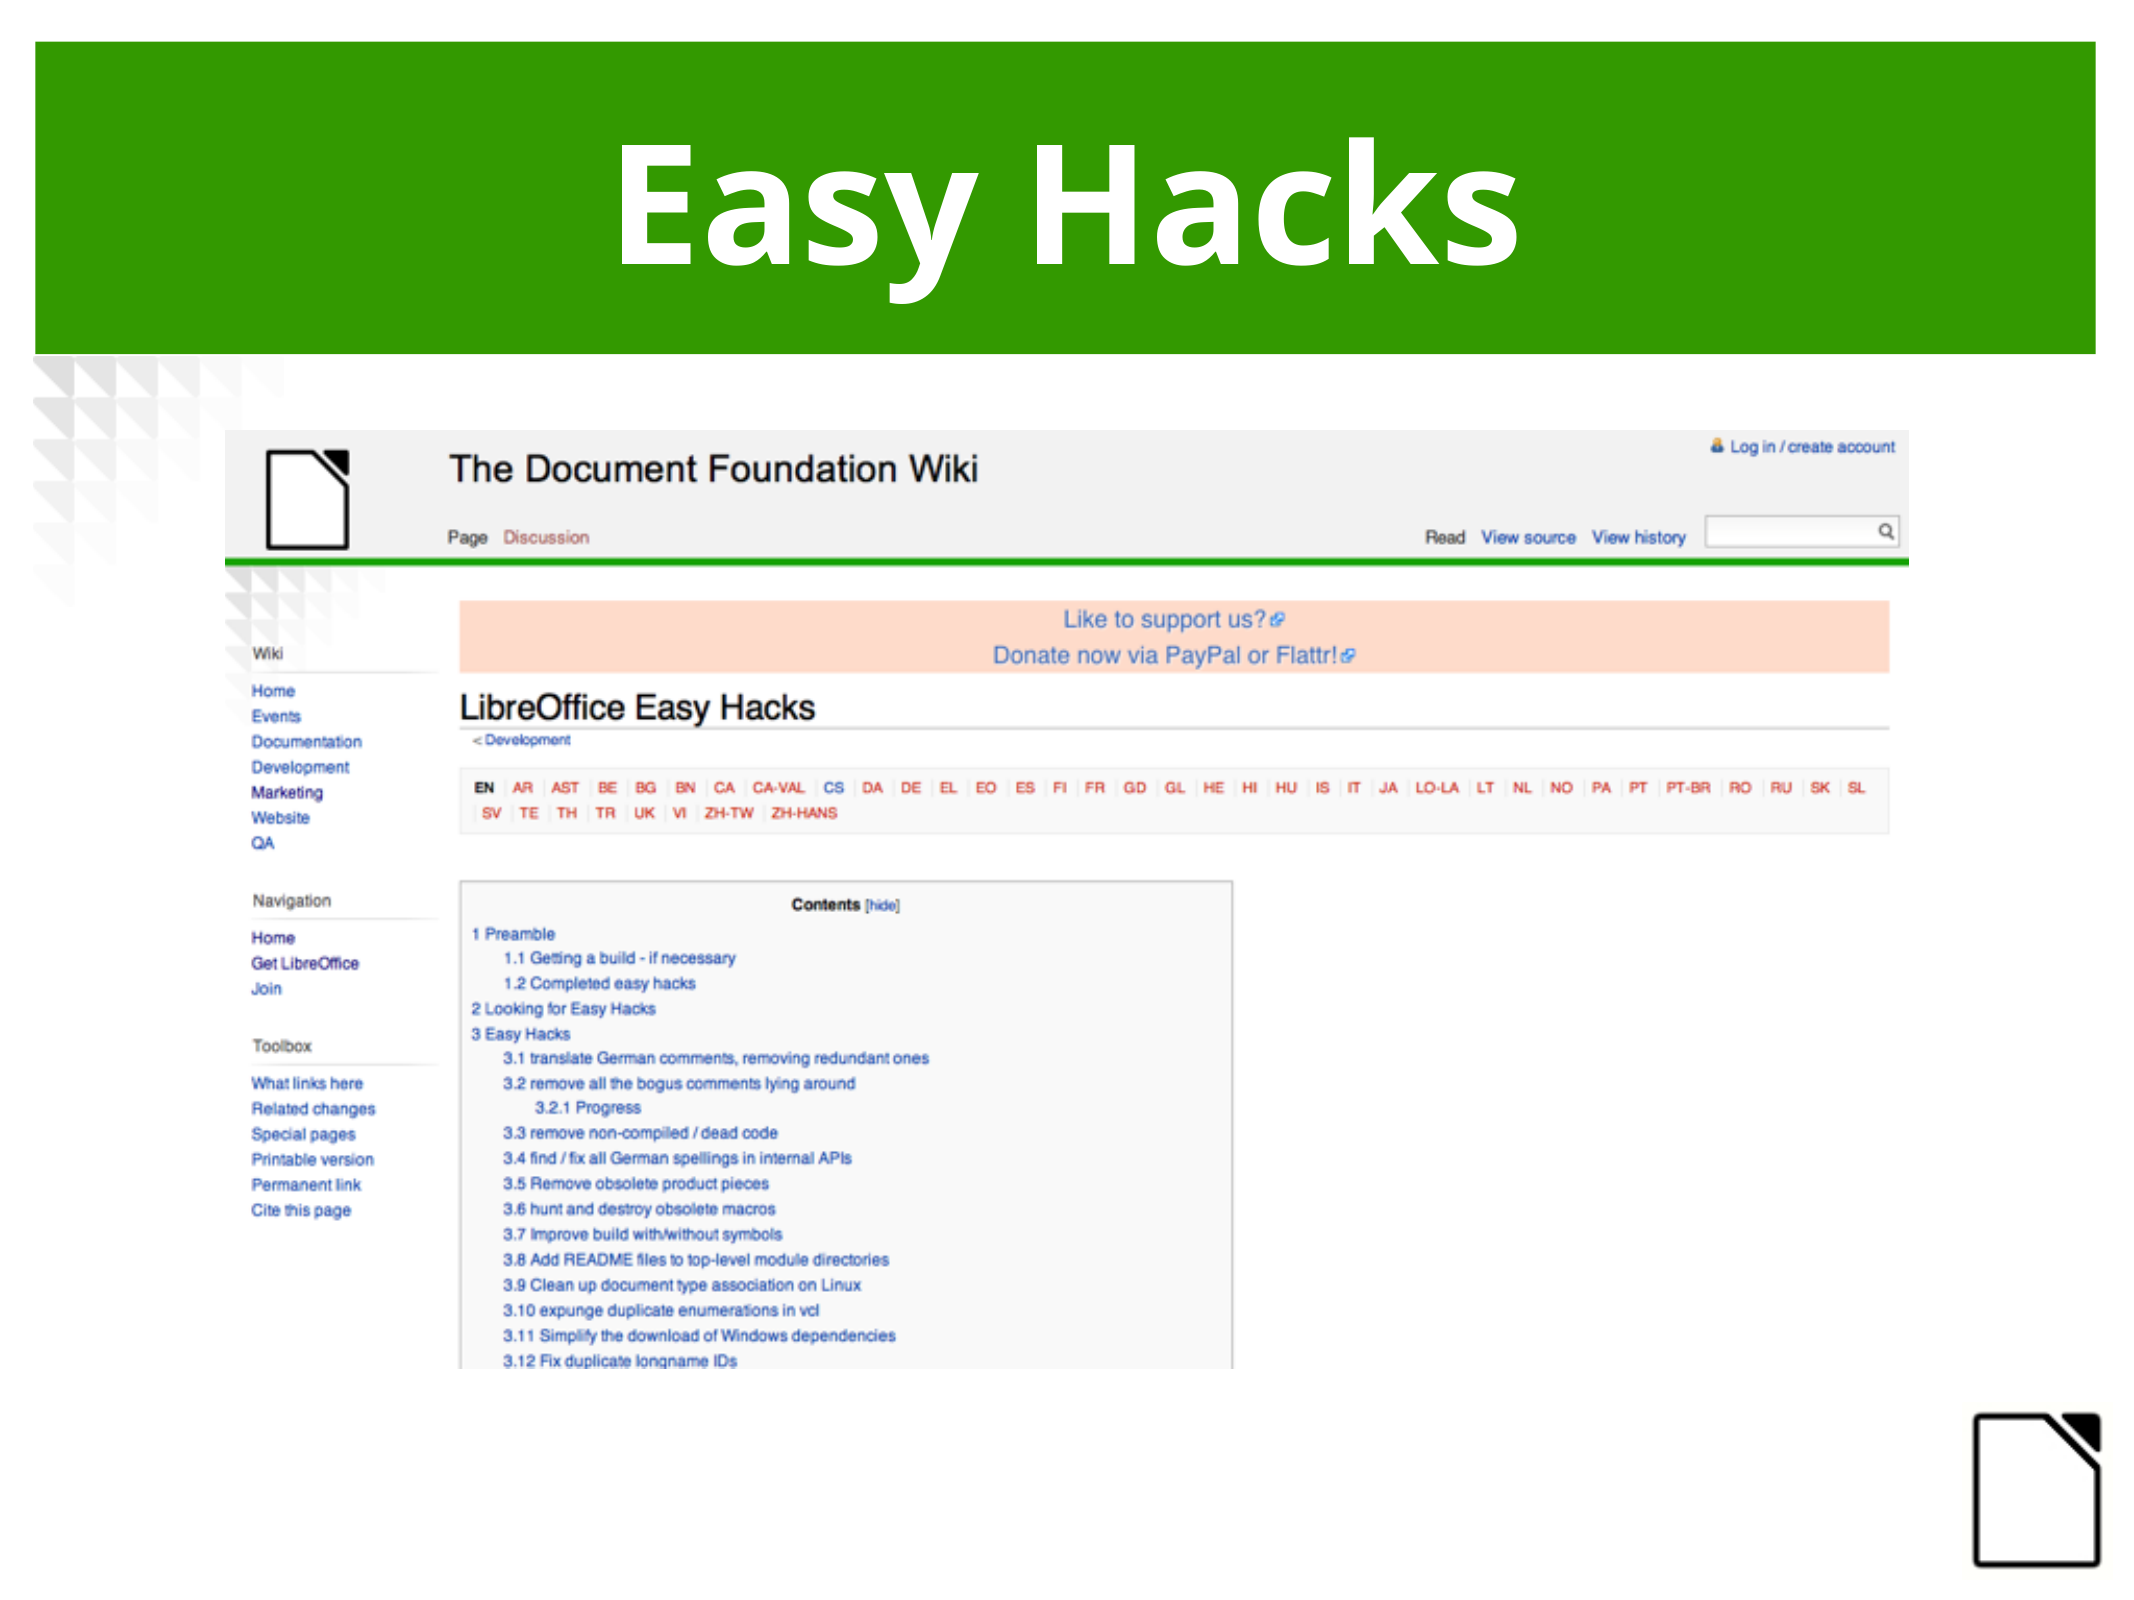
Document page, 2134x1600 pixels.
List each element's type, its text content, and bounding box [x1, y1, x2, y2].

picture [1962, 1402, 2113, 1580]
picture [33, 356, 1909, 1369]
title Easy Hacks [35, 41, 2096, 355]
